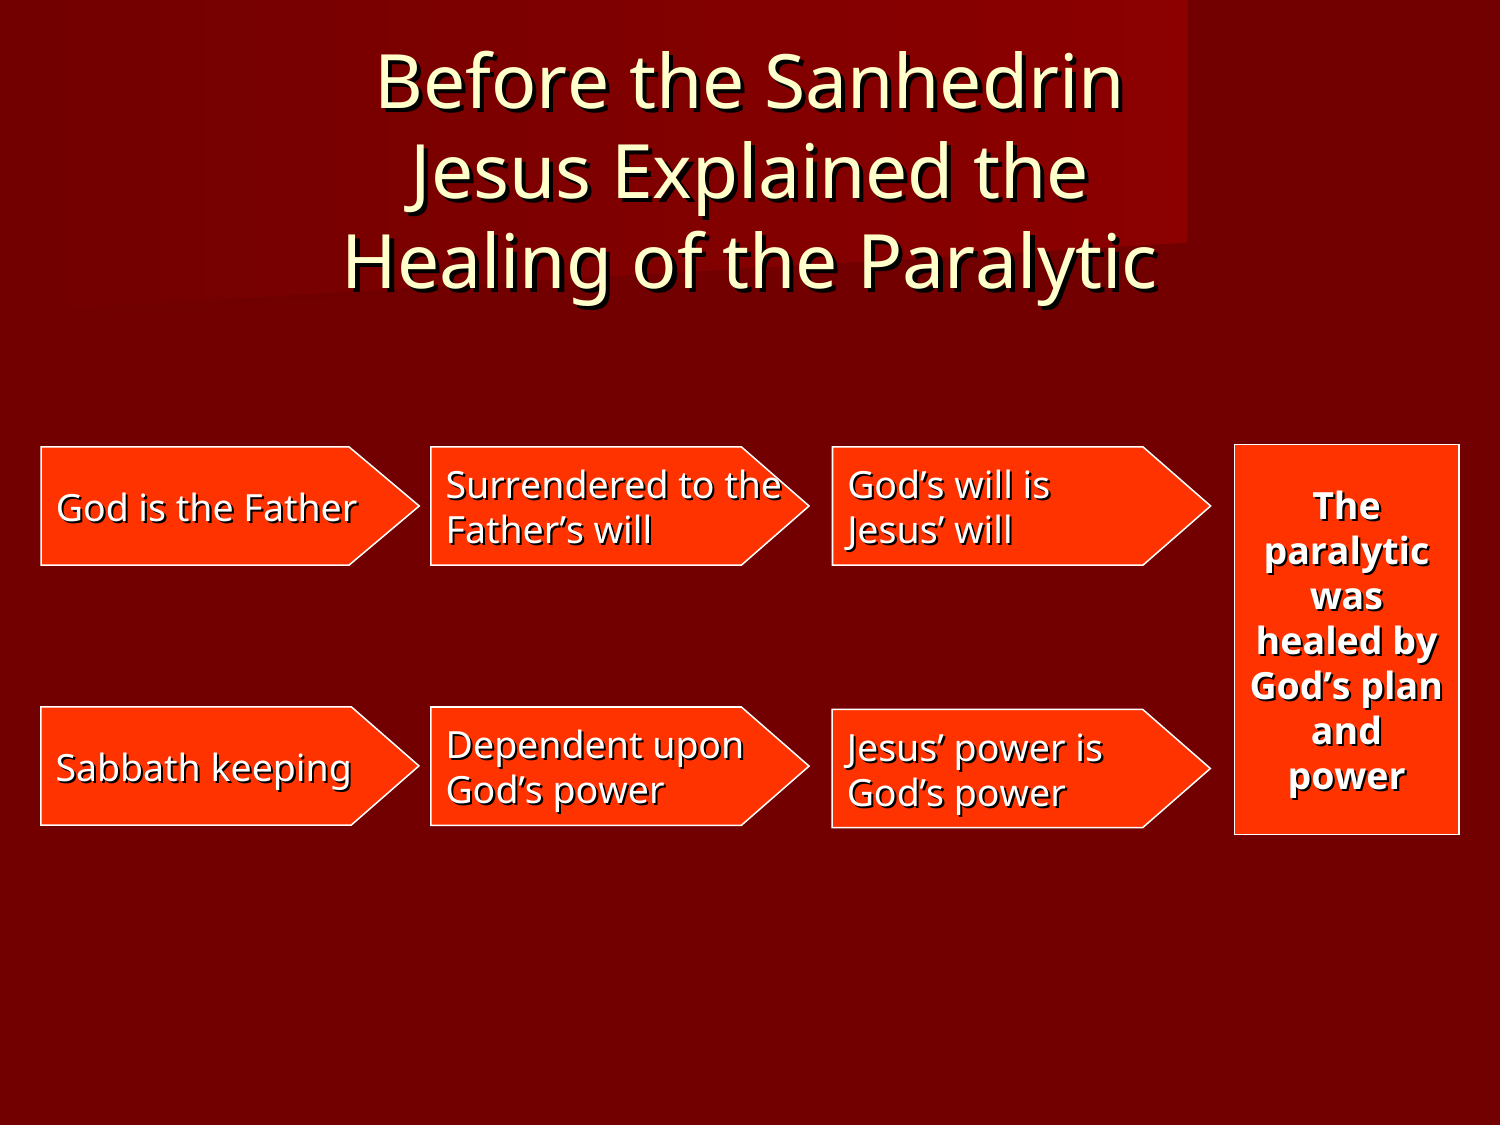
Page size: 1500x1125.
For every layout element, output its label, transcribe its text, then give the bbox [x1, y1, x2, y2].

title Before the Sanhedrin Jesus Explained the Healing of the Paralytic [75, 25, 1426, 312]
text_box The paralytic was healed by God’s plan and power [1234, 444, 1459, 835]
text_box Surrendered to the Father’s will [430, 446, 810, 566]
text_box Jesus’ power is God’s power [832, 709, 1211, 828]
text_box God is the Father [41, 446, 420, 566]
text_box Dependent upon God’s power [430, 707, 810, 826]
text_box Sabbath keeping [40, 706, 419, 826]
text_box God’s will is Jesus’ will [832, 446, 1211, 566]
